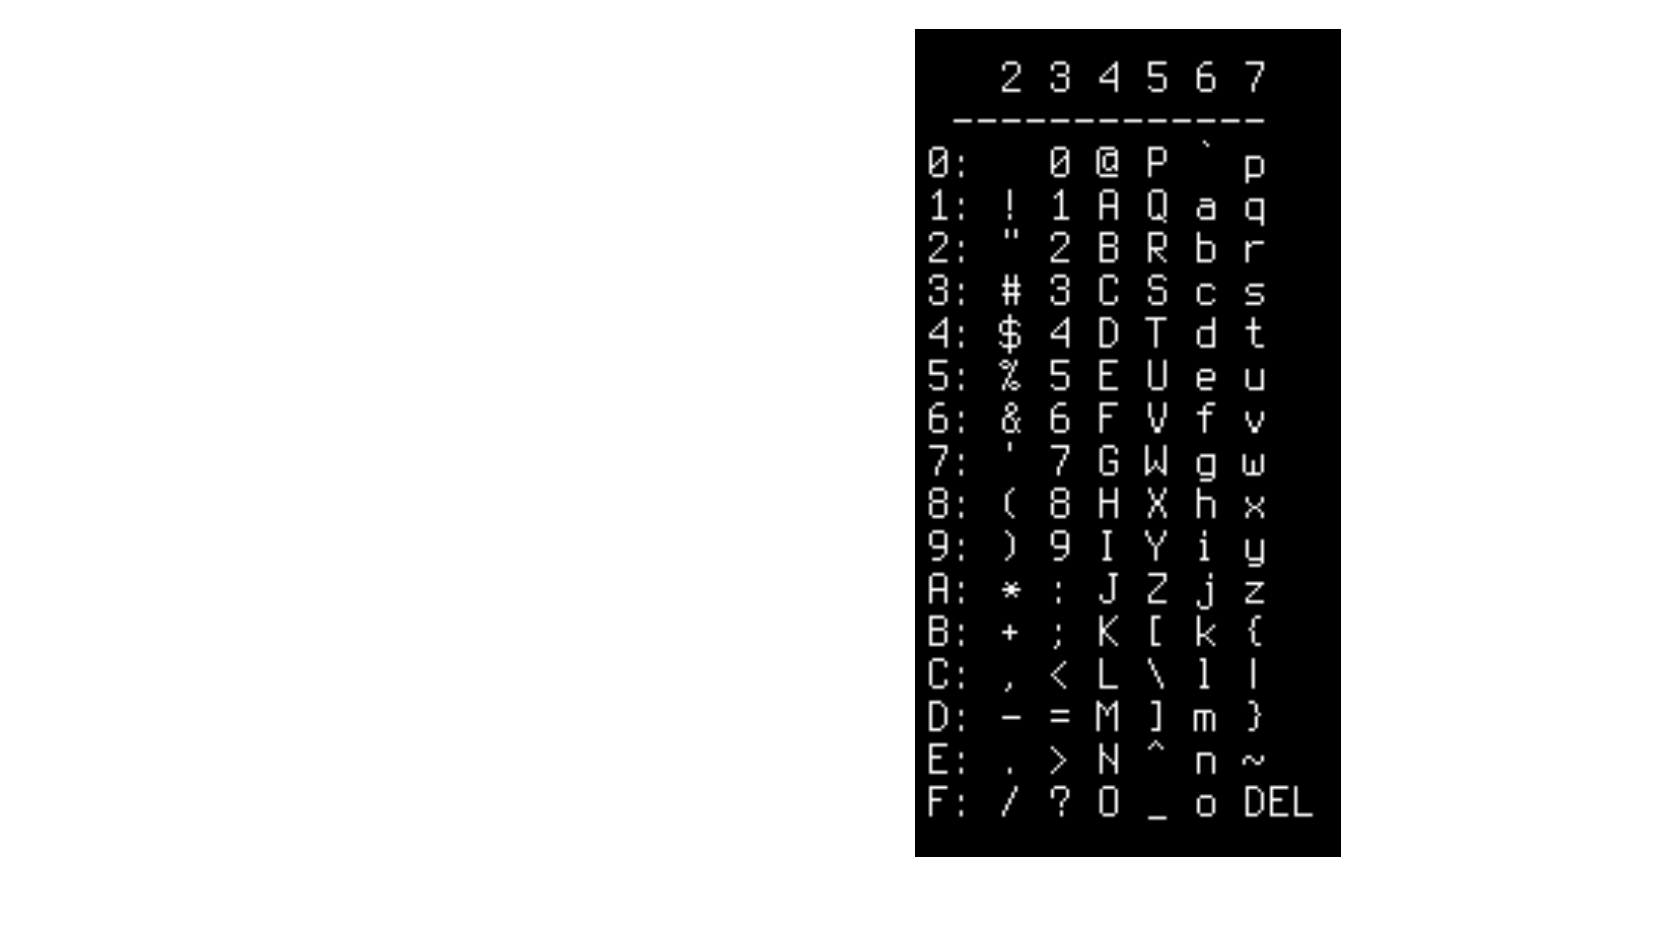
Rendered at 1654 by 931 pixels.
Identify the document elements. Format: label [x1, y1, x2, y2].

picture [915, 29, 1341, 857]
